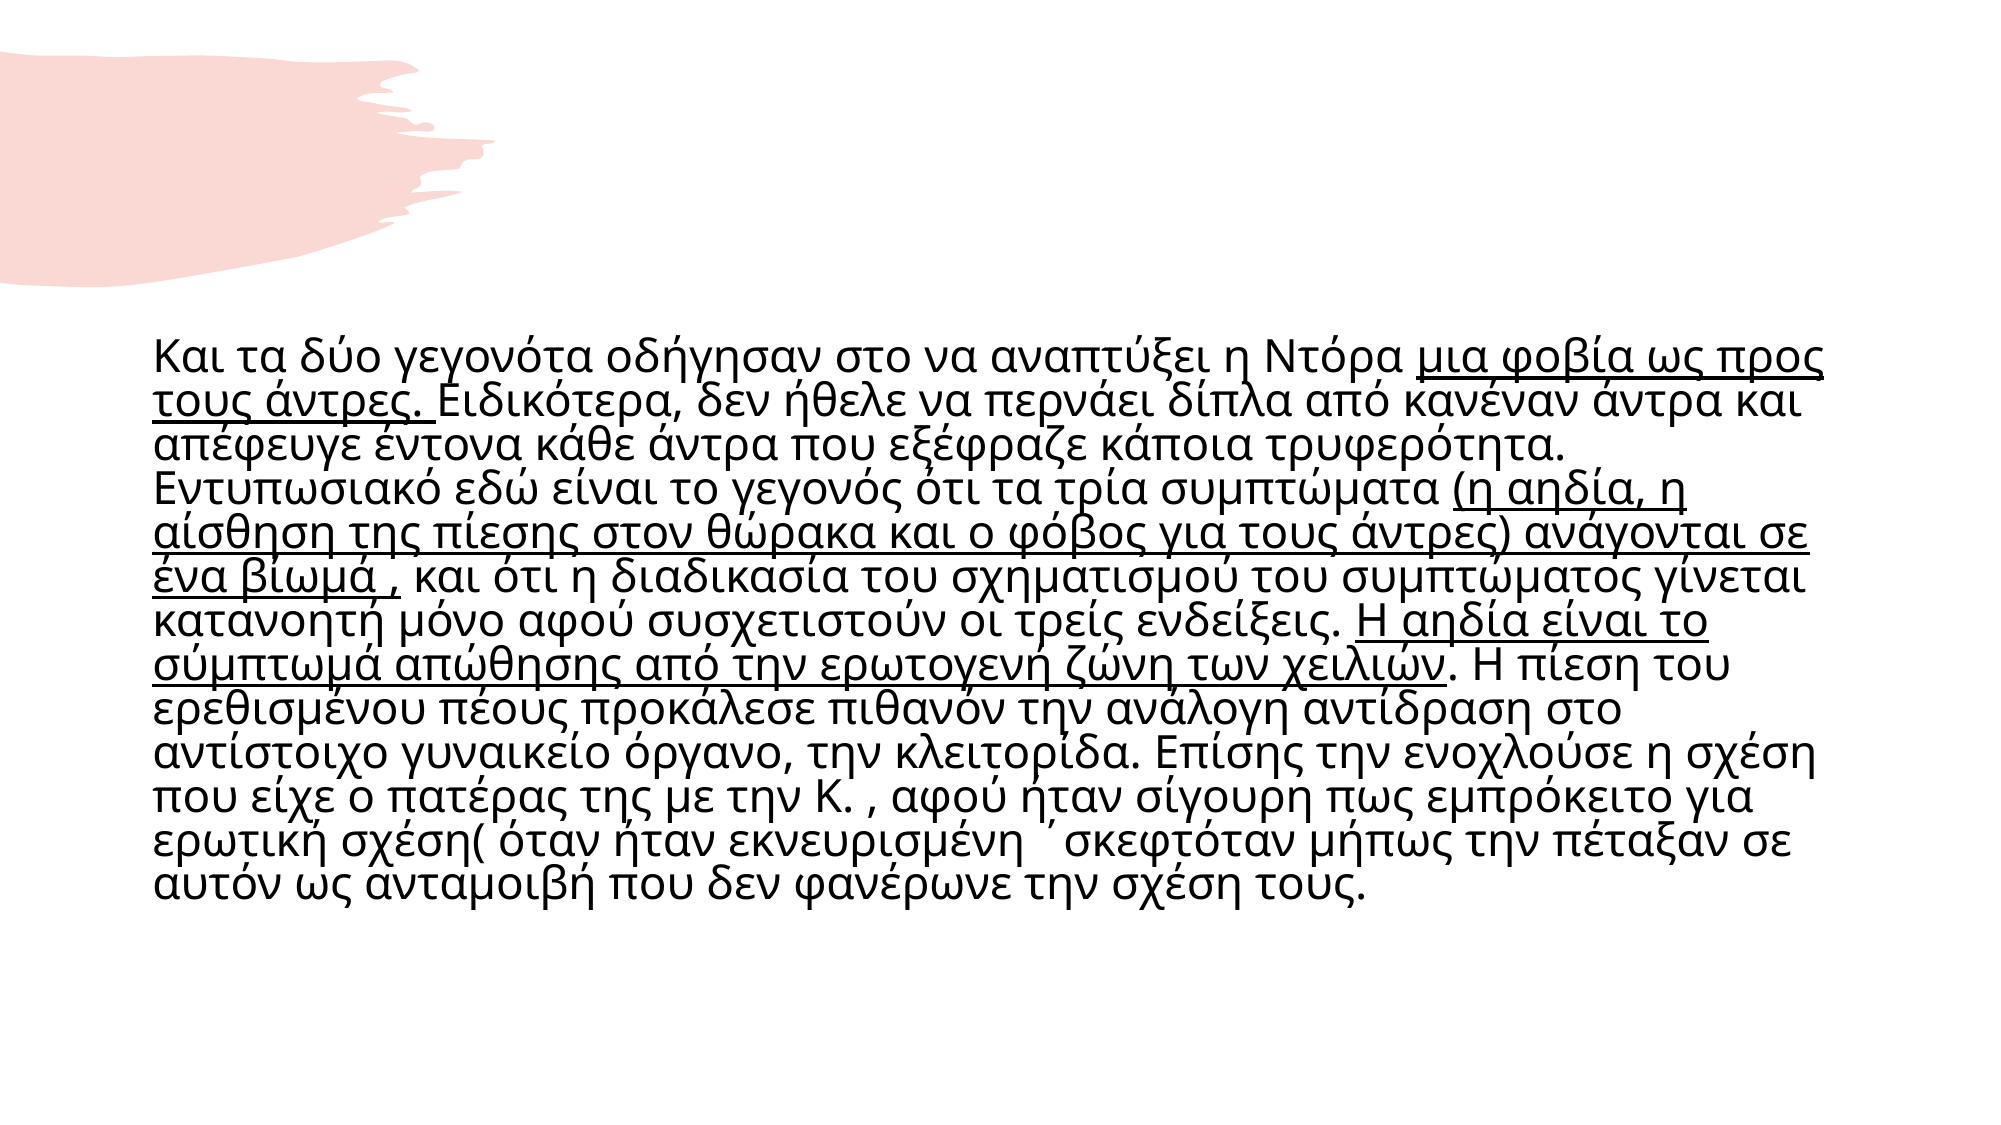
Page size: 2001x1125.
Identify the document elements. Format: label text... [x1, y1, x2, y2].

list Και τα δύο γεγονότα οδήγησαν στο να αναπτύξει η Ντόρα µια φοβία ως προς τους άντρες. Ειδικότερα, δεν ήθελε να περνάει δίπλα από κανέναν άντρα και απέφευγε έντονα κάθε άντρα που εξέφραζε κάποια τρυφερότητα. Εντυπωσιακό εδώ είναι το γεγονός ότι τα τρία συμπτώματα (η αηδία, η αίσθηση της πίεσης στον θώρακα και ο φόβος για τους άντρες) ανάγονται σε ένα βίωμά , και ότι η διαδικασία του σχηματισμού του συμπτώματος γίνεται κατανοητή µόνο αφού συσχετιστούν οι τρείς ενδείξεις. Η αηδία είναι το σύμπτωμά απώθησης από την ερωτογενή ζώνη των χειλιών. Η πίεση του ερεθισμένου πέους προκάλεσε πιθανόν την ανάλογη αντίδραση στο αντίστοιχο γυναικείο όργανο, την κλειτορίδα. Επίσης την ενοχλούσε η σχέση που είχε ο πατέρας της με την Κ. , αφού ήταν σίγουρη πως εμπρόκειτο για ερωτική σχέση( όταν ήταν εκνευρισμένη ΄σκεφτόταν μήπως την πέταξαν σε αυτόν ως ανταμοιβή που δεν φανέρωνε την σχέση τους. [137, 329, 1863, 1013]
